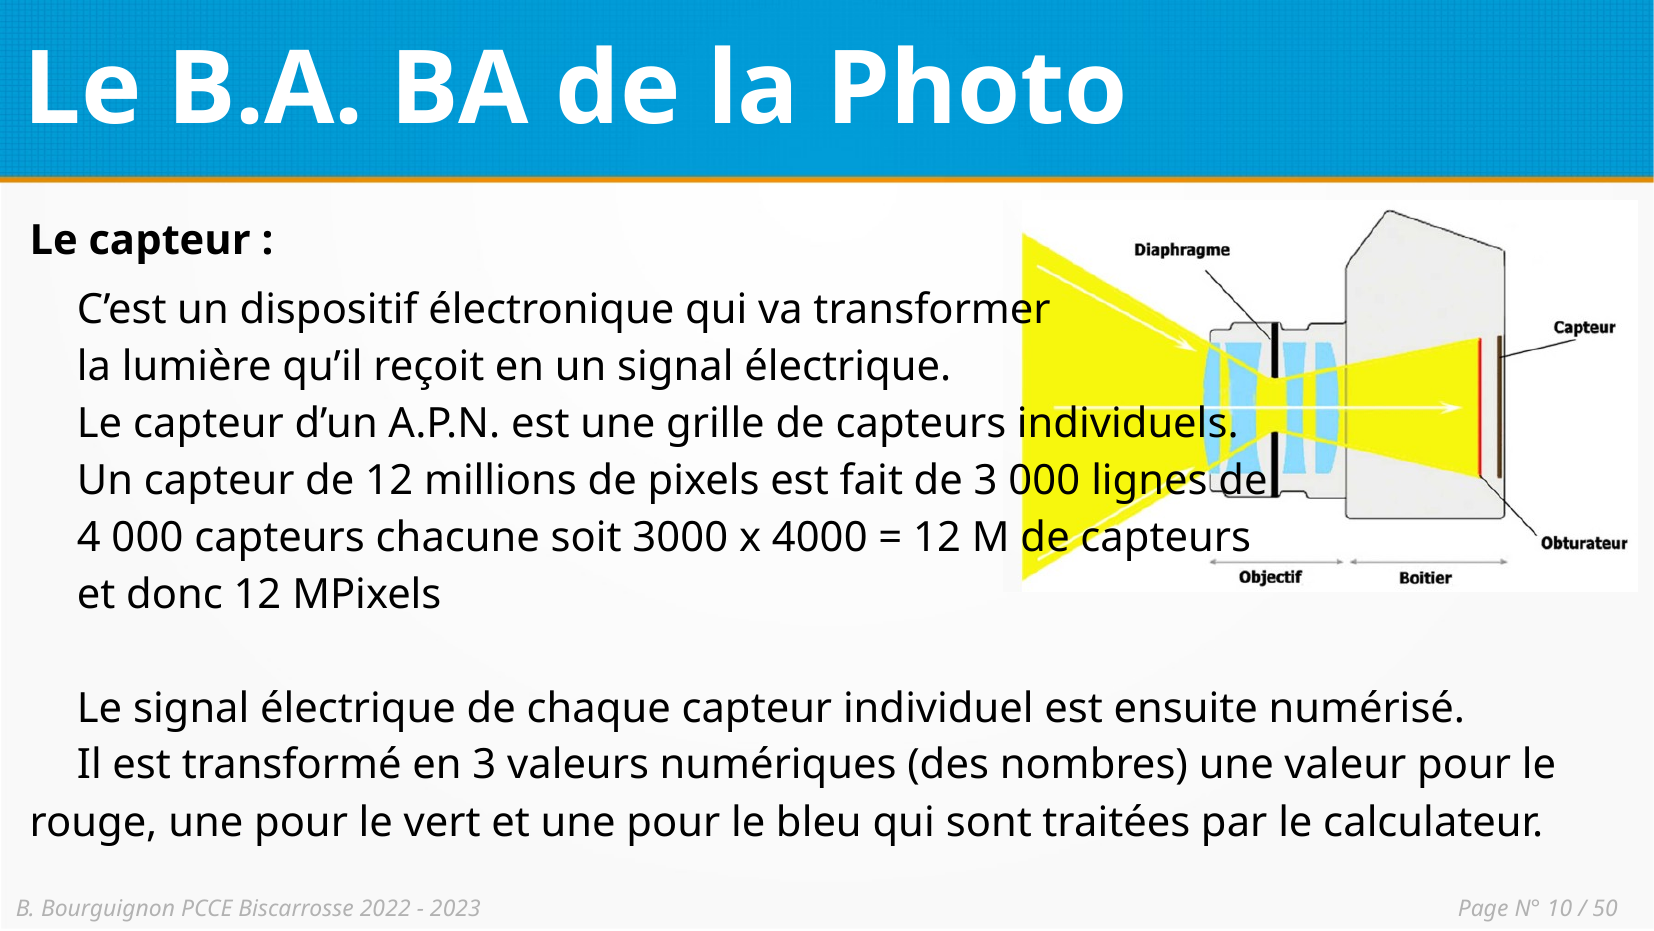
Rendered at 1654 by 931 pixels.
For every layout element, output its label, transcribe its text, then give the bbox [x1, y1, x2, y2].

text_box Le capteur : C’est un dispositif électronique qui va transformer la lumière qu’il reçoit en un signal électrique. Le capteur d’un A.P.N. est une grille de capteurs individuels. Un capteur de 12 millions de pixels est fait de 3 000 lignes de 4 000 capteurs chacune soit 3000 x 4000 = 12 M de capteurs et donc 12 MPixels Le signal électrique de chaque capteur individuel est ensuite numérisé. Il est transformé en 3 valeurs numériques (des nombres) une valeur pour le rouge, une pour le vert et une pour le bleu qui sont traitées par le calculateur. [23, 175, 1595, 882]
title Le B.A. BA de la Photo [23, 11, 1630, 154]
picture [0, 175, 1654, 931]
